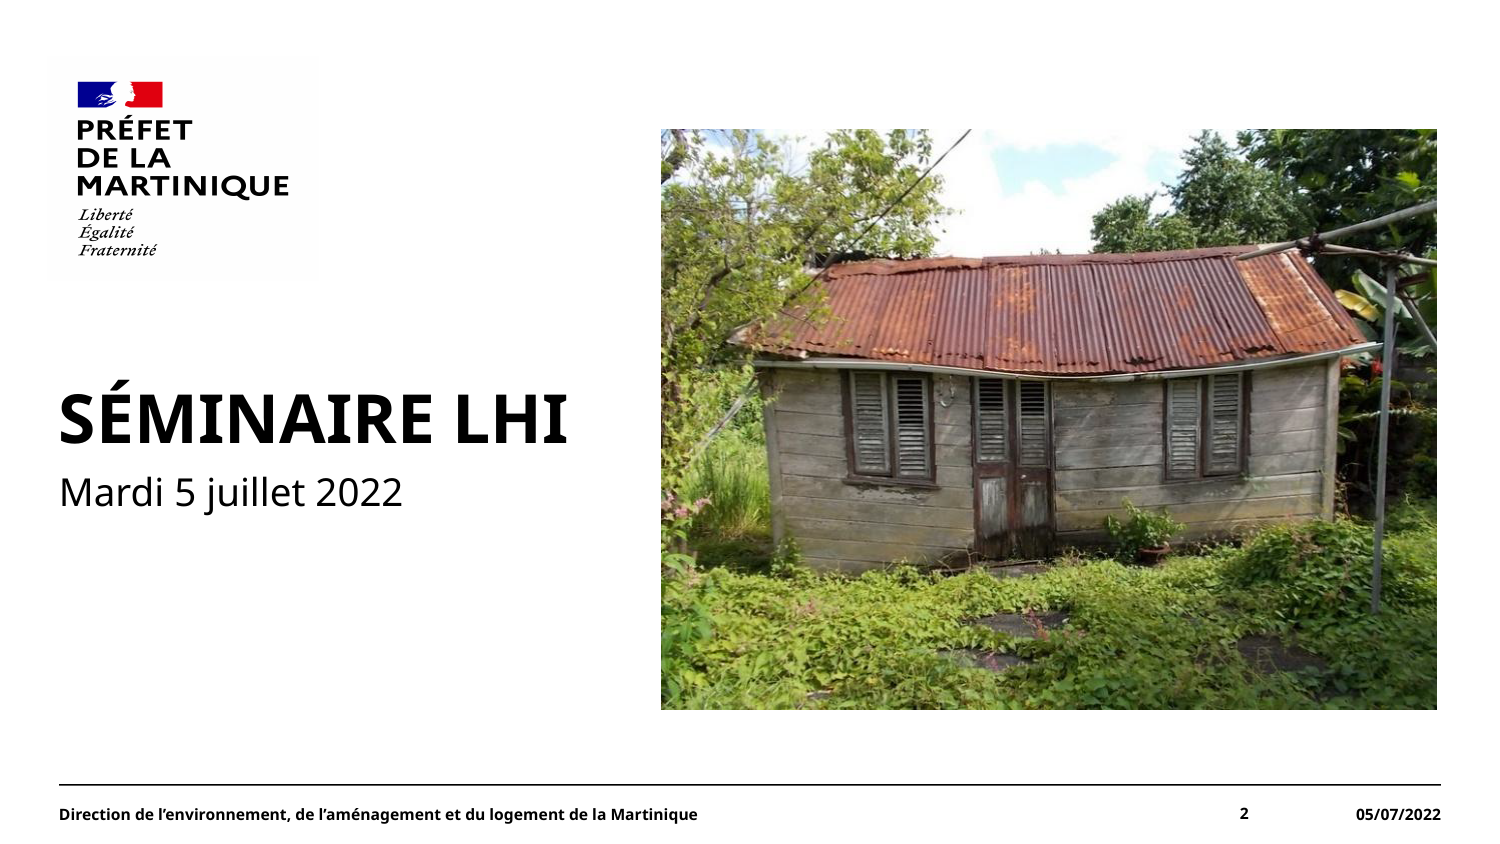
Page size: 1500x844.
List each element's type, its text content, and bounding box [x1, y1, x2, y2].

slide_number 05/07/2022 [1249, 784, 1441, 844]
list Séminaire lhi Mardi 5 juillet 2022 [59, 384, 922, 726]
picture [661, 129, 1437, 710]
slide_number <numéro> [1027, 784, 1249, 844]
footer Direction de l’environnement, de l’aménagement et du logement de la Martinique [59, 784, 1027, 844]
picture [47, 56, 319, 281]
